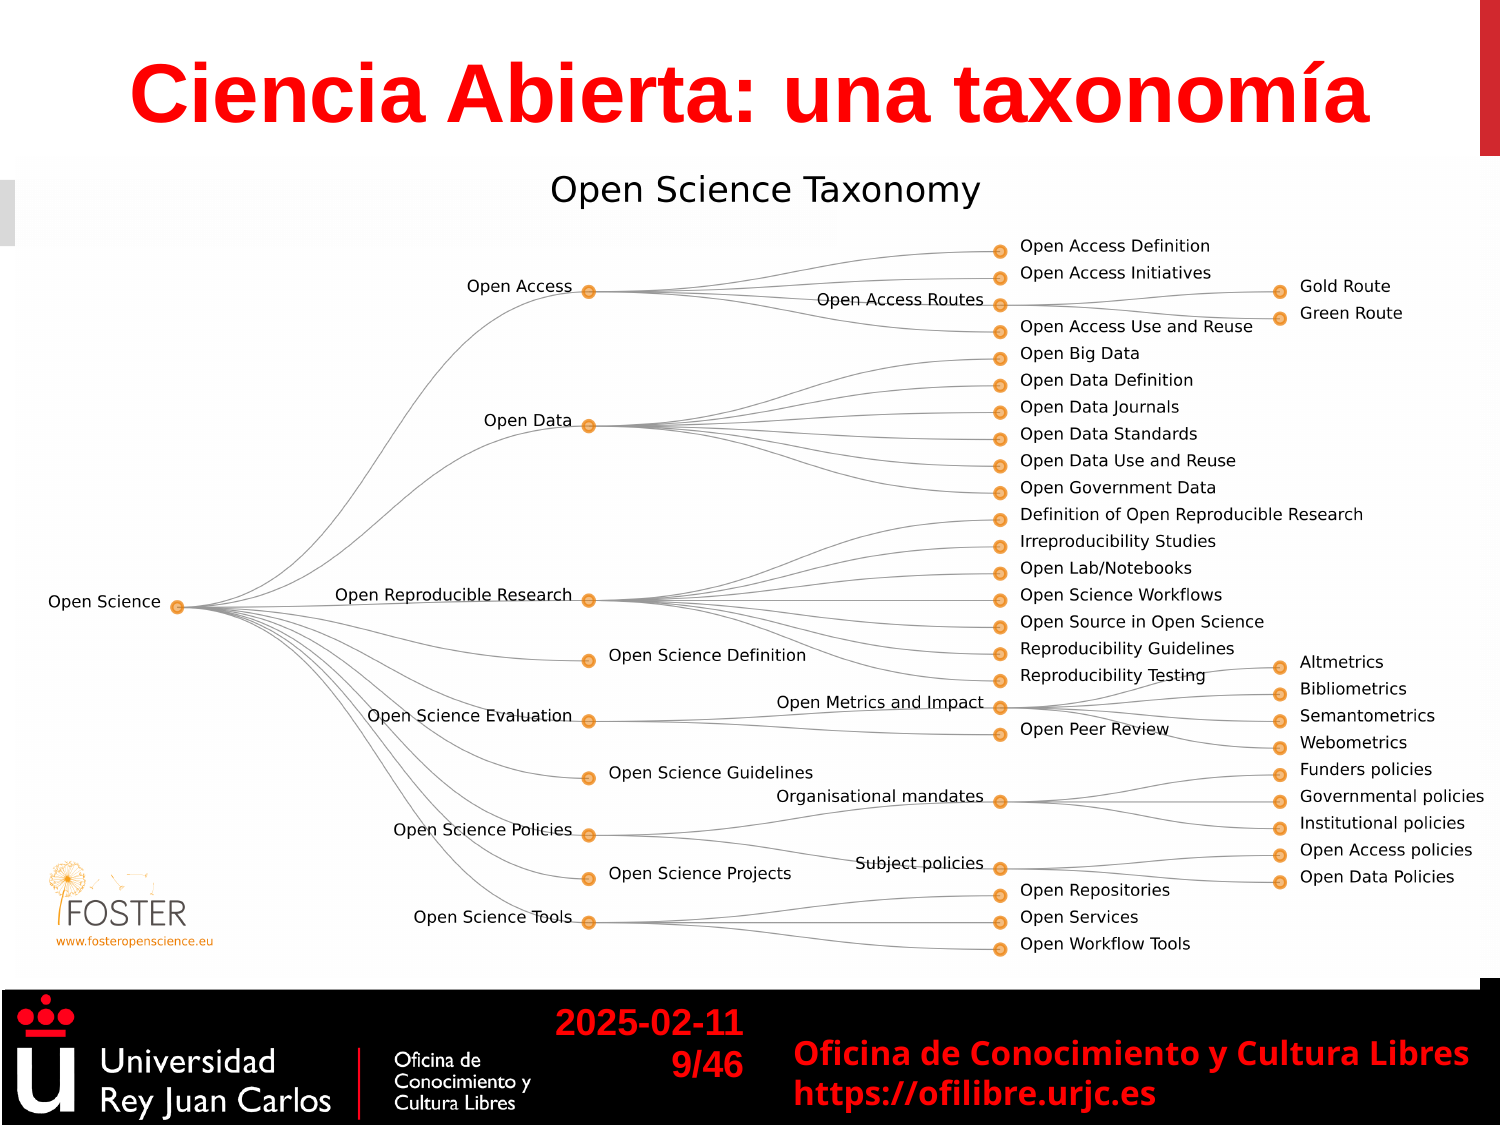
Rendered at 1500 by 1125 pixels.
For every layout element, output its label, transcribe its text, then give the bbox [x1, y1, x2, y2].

picture [15, 156, 1500, 978]
title Ciencia Abierta: una taxonomía [75, 15, 1425, 156]
picture [17, 994, 531, 1120]
